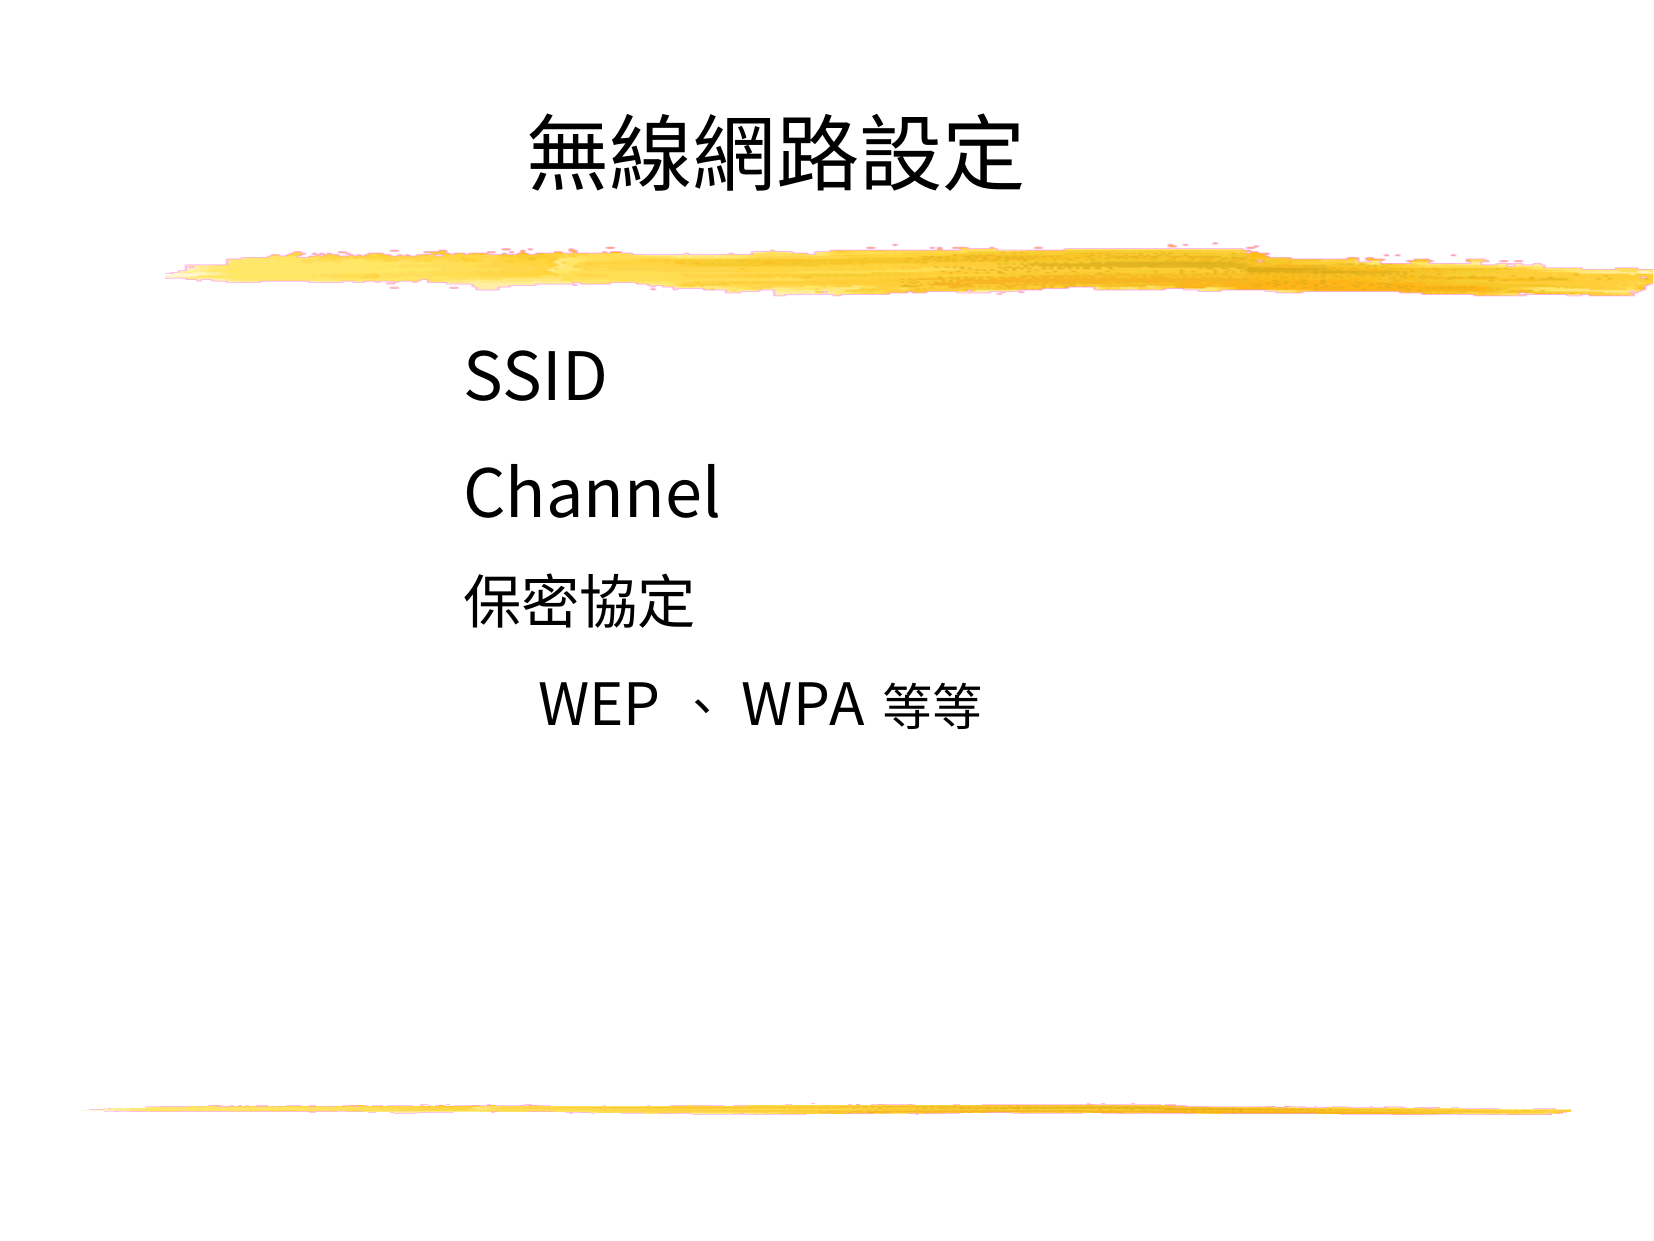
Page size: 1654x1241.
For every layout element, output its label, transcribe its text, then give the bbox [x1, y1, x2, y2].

picture [82, 1102, 1571, 1117]
title 無線網路設定 [73, 41, 1479, 249]
picture [165, 237, 1654, 308]
list SSID Channel 保密協定 WEP、WPA等等 [463, 316, 1314, 1062]
